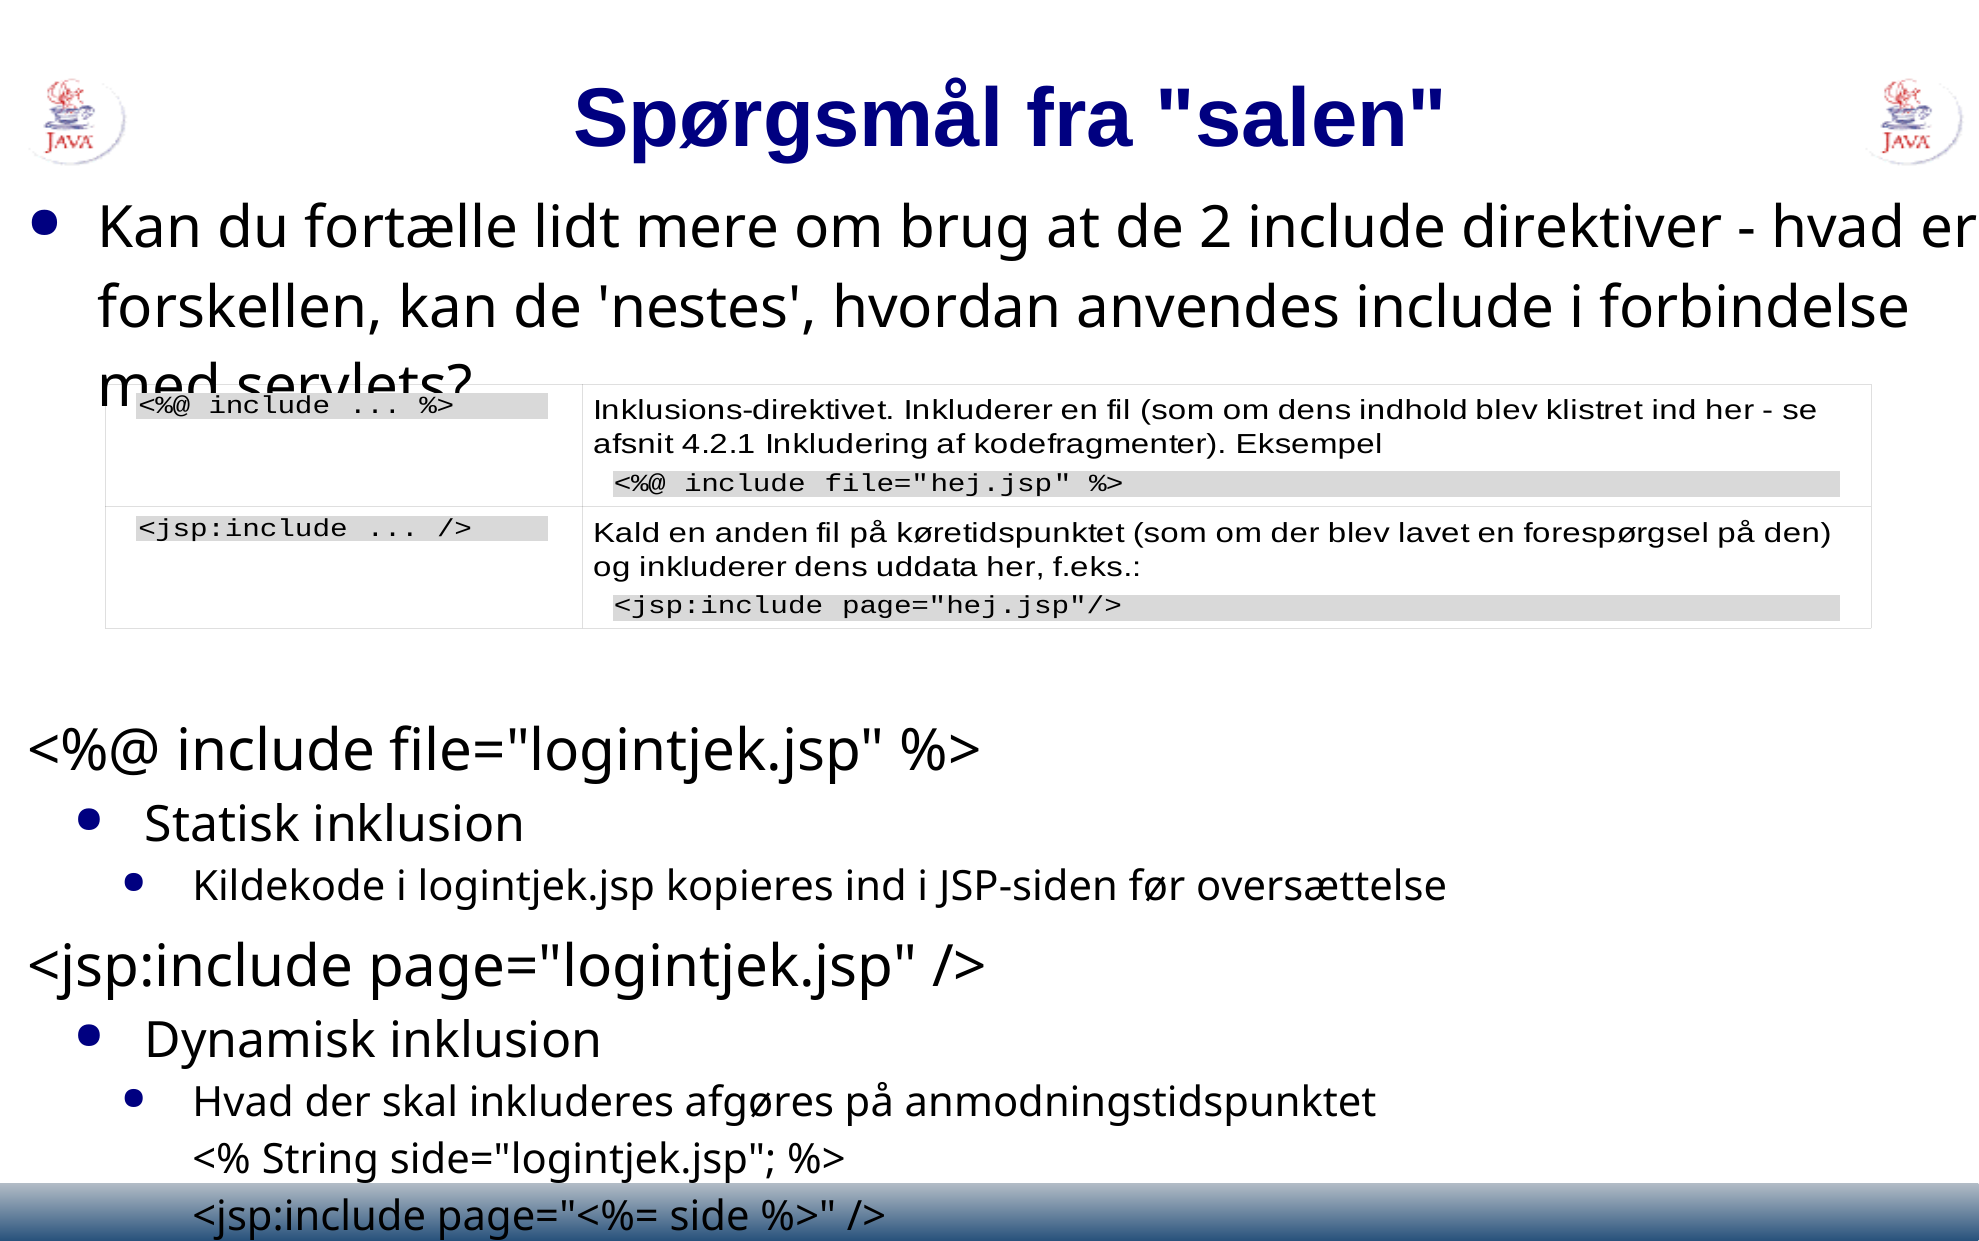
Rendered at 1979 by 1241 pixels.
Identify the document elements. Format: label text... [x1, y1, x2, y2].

title Spørgsmål fra "salen" [186, 14, 1835, 185]
picture [1849, 71, 1968, 169]
chart [104, 384, 1872, 644]
picture [12, 71, 131, 169]
list Kan du fortælle lidt mere om brug at de 2 include direktiver - hvad er forskellen, kan de 'nestes', hvordan anvendes include i forbindelse med servlets? <%@ include file="logintjek.jsp" %> Statisk inklusion Kildekode i logintjek.jsp kopieres ind i JSP-siden før oversættelse <jsp:include page="logintjek.jsp" /> Dynamisk inklusion Hvad der skal inkluderes afgøres på anmodningstidspunktet <% String side="logintjek.jsp"; %> <jsp:include page="<%= side %>" /> Dynamisk inklusion kan også ske fra en servlet: request.getRequestDispatcher("logintjek.jsp").include(request,response); [15, 185, 1979, 1189]
